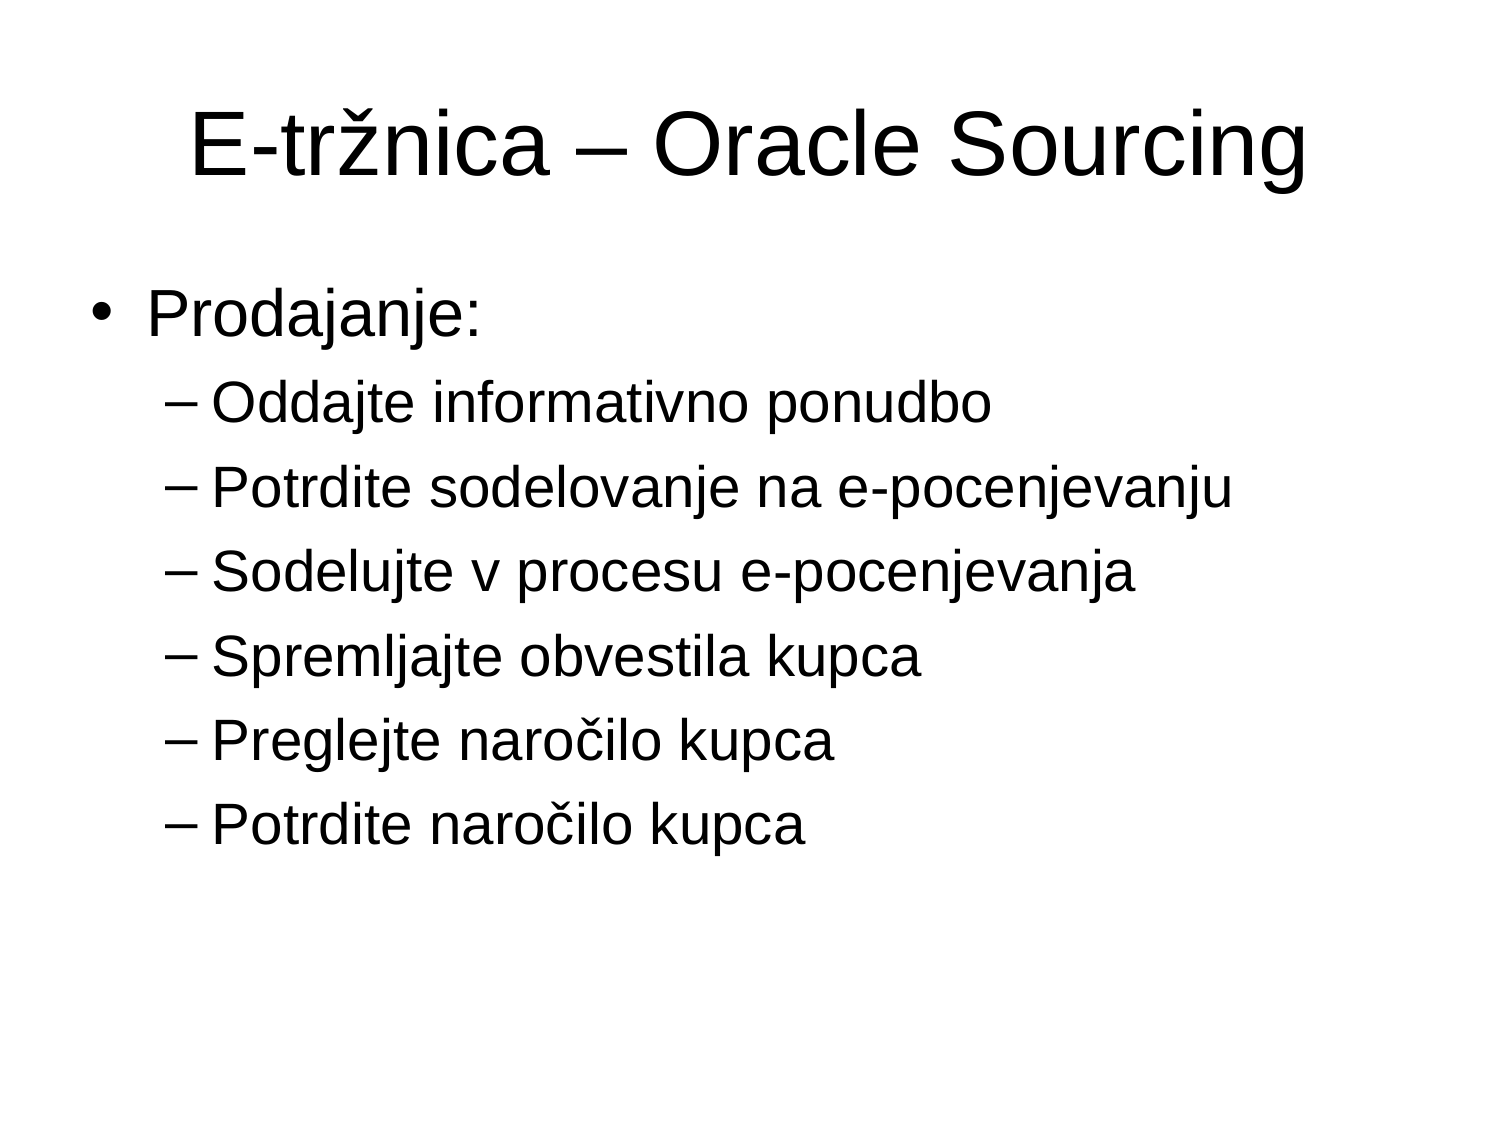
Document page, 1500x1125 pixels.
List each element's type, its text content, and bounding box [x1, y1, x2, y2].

list Prodajanje: Oddajte informativno ponudbo Potrdite sodelovanje na e-pocenjevanju Sodelujte v procesu e-pocenjevanja Spremljajte obvestila kupca Preglejte naročilo kupca Potrdite naročilo kupca [75, 262, 1426, 1006]
title E-tržnica – Oracle Sourcing [75, 45, 1426, 233]
